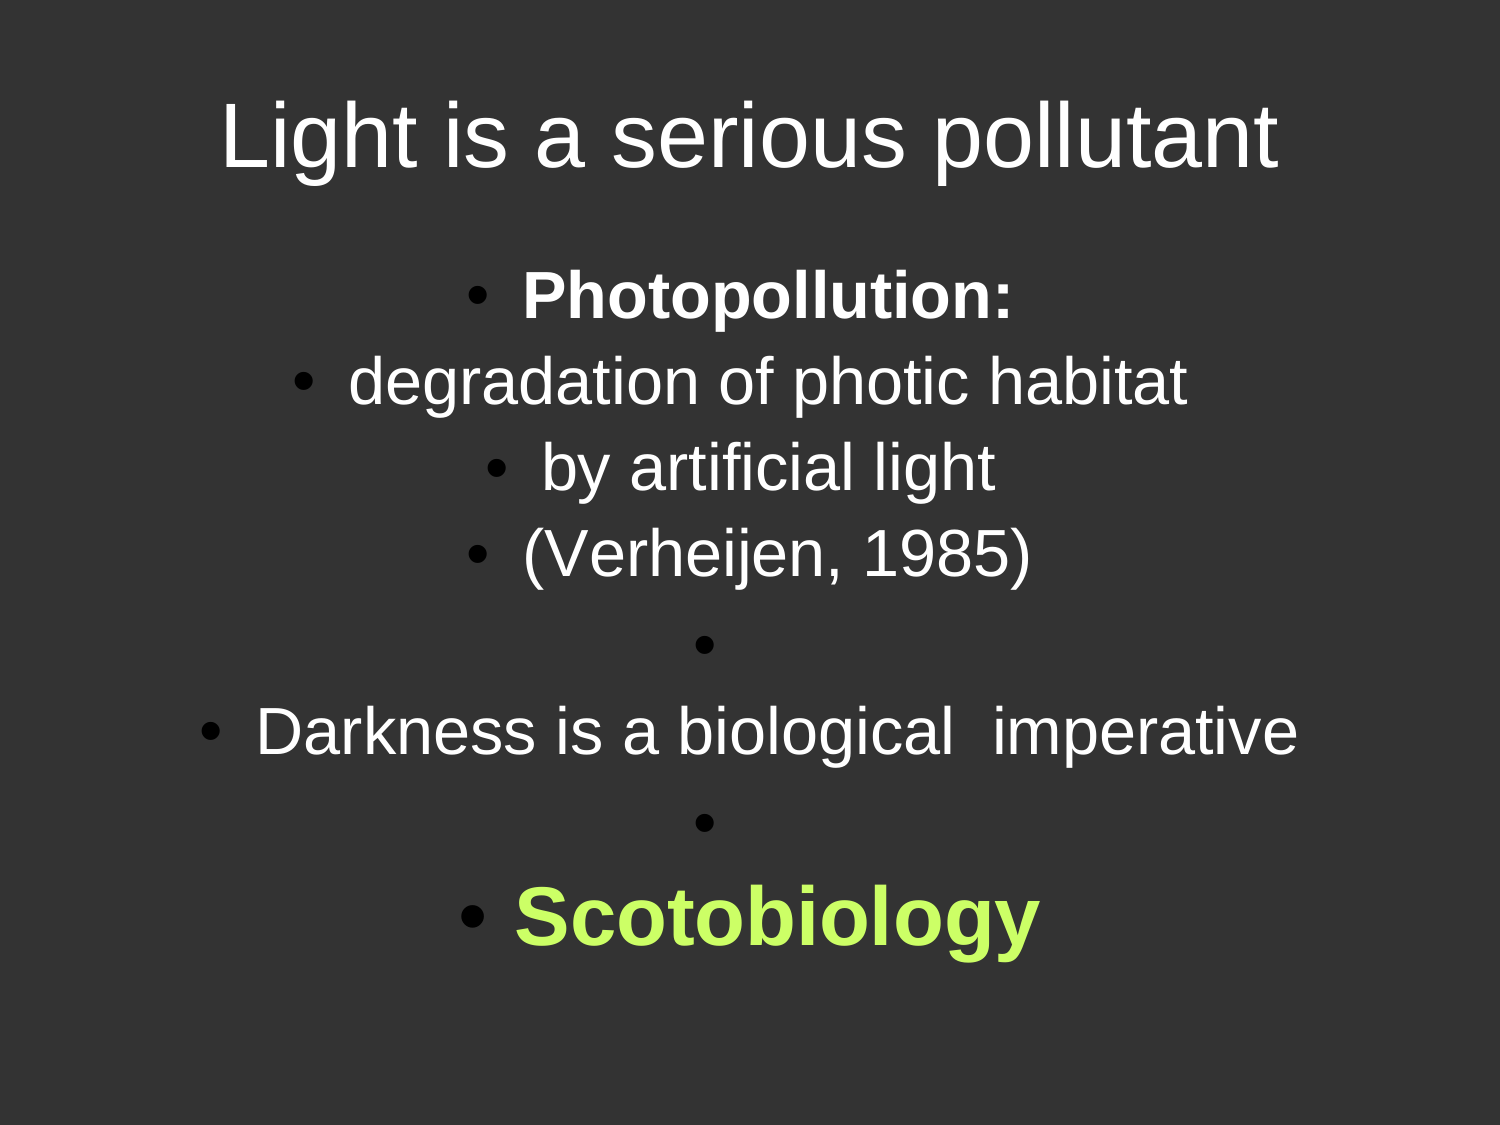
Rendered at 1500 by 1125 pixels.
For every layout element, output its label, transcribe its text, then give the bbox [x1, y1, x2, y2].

title Light is a serious pollutant [75, 21, 1425, 257]
list Photopollution: degradation of photic habitat by artificial light (Verheijen, 1985) Darkness is a biological imperative Scotobiology [75, 262, 1425, 1005]
